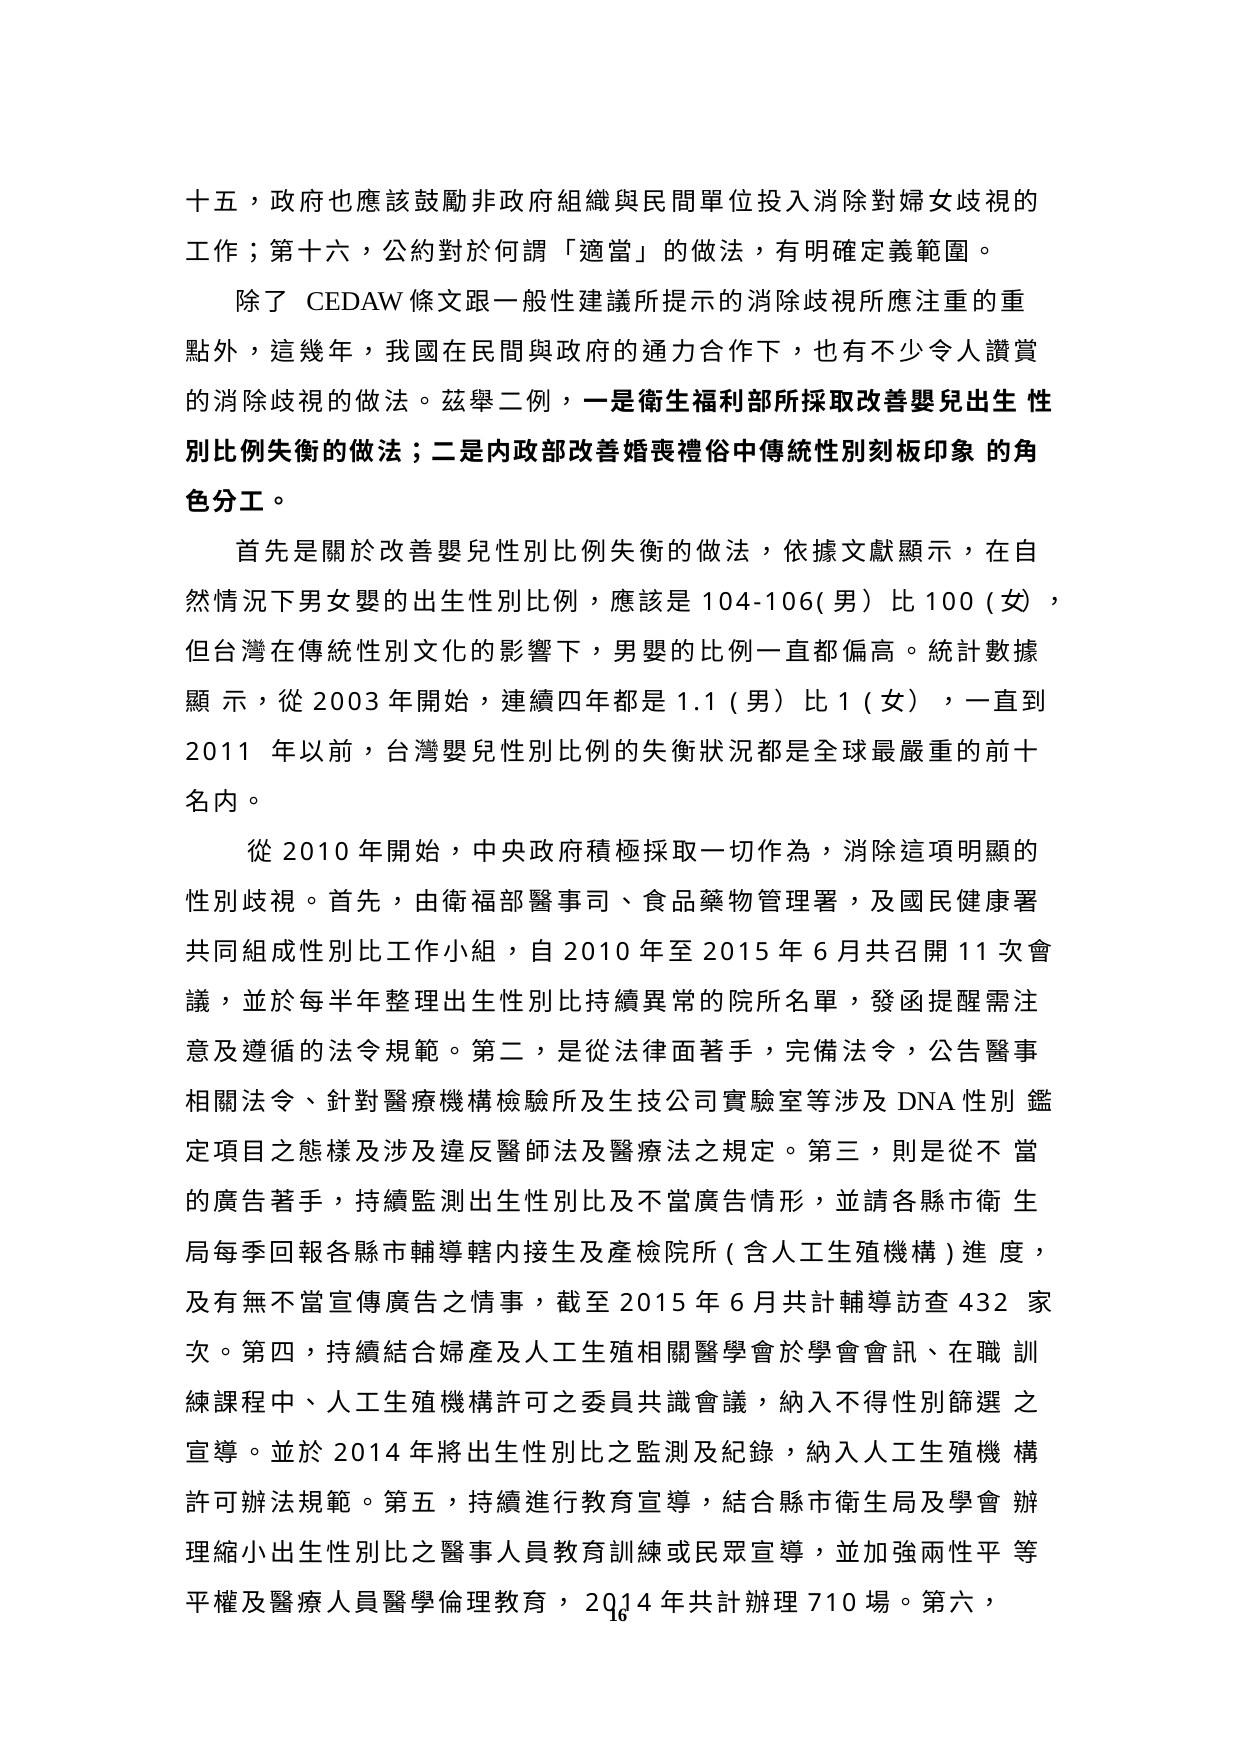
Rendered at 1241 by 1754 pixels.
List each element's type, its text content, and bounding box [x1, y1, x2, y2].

text_box 16 [609, 1603, 633, 1623]
text_box 十五，政府也應該鼓勵非政府組織與民間單位投入消除對婦女歧視的 工作；第十六，公約對於何謂「適當」的做法，有明確定義範圍。 除了 CEDAW條文跟一般性建議所提示的消除歧視所應注重的重 點外，這幾年，我國在民間與政府的通力合作下，也有不少令人讚賞 的消除歧視的做法。茲舉二例，一是衛生福利部所採取改善嬰兒出生 性別比例失衡的做法；二是内政部改善婚喪禮俗中傳統性別刻板印象 的角色分工。 首先是關於改善嬰兒性別比例失衡的做法，依據文獻顯示，在自 然情況下男女嬰的出生性別比例，應該是104-106(男）比100 (女），但 台灣在傳統性別文化的影響下，男嬰的比例一直都偏高。統計數據顯 示，從2003年開始，連續四年都是1.1 (男）比1 (女），一直到2011 年以前，台灣嬰兒性別比例的失衡狀況都是全球最嚴重的前十名内。 從2010年開始，中央政府積極採取一切作為，消除這項明顯的 性別歧視。首先，由衛福部醫事司、食品藥物管理署，及國民健康署 共同組成性別比工作小組，自2010年至2015年6月共召開11次會 議，並於每半年整理出生性別比持續異常的院所名單，發函提醒需注 意及遵循的法令規範。第二，是從法律面著手，完備法令，公告醫事 相關法令、針對醫療機構檢驗所及生技公司實驗室等涉及DNA性別 鑑定項目之態樣及涉及違反醫師法及醫療法之規定。第三，則是從不 當的廣告著手，持續監測出生性別比及不當廣告情形，並請各縣市衛 生局每季回報各縣市輔導轄内接生及產檢院所(含人工生殖機構)進 度，及有無不當宣傳廣告之情事，截至2015年6月共計輔導訪查432 家次。第四，持續結合婦產及人工生殖相關醫學會於學會會訊、在職 訓練課程中、人工生殖機構許可之委員共識會議，納入不得性別篩選 之宣導。並於2014年將出生性別比之監測及紀錄，納入人工生殖機 構許可辦法規範。第五，持續進行教育宣導，結合縣市衛生局及學會 辦理縮小出生性別比之醫事人員教育訓練或民眾宣導，並加強兩性平 等平權及醫療人員醫學倫理教育，2014年共計辦理710場。第六， [185, 165, 1056, 1542]
